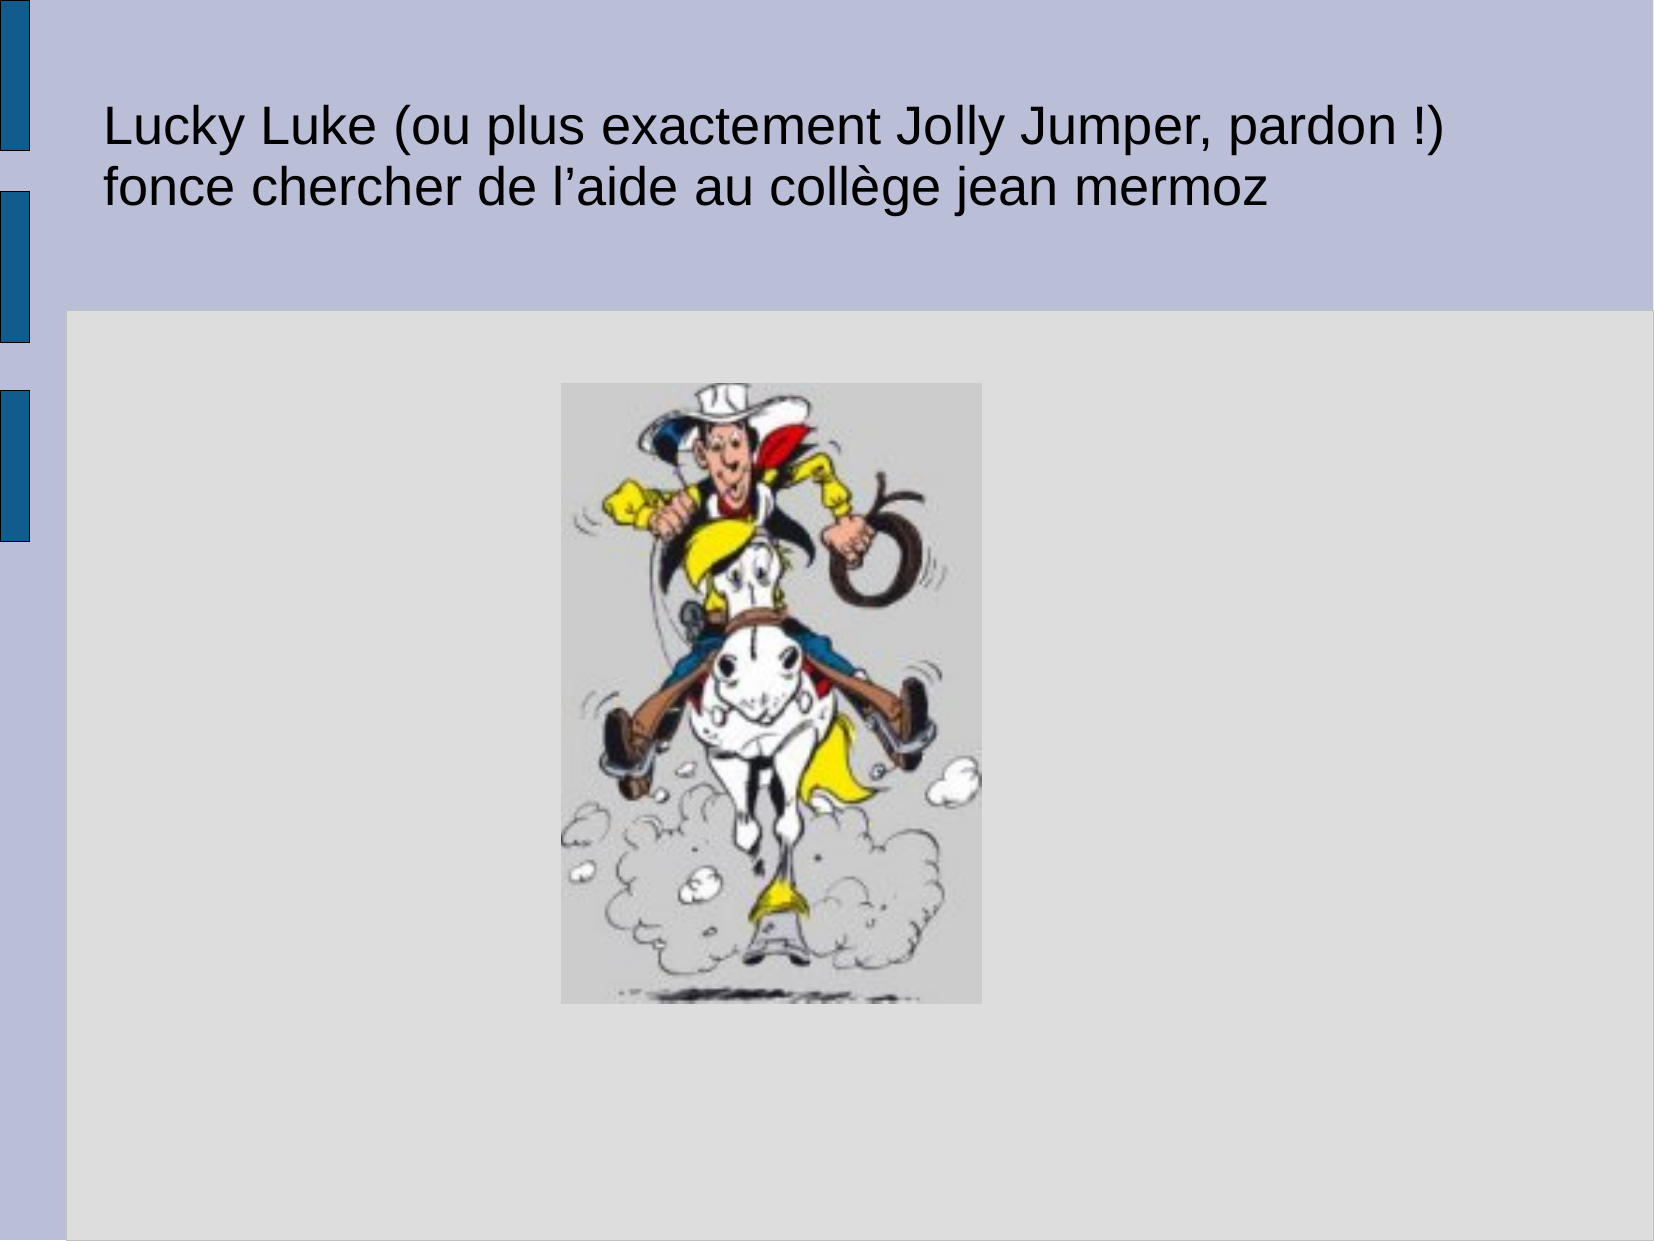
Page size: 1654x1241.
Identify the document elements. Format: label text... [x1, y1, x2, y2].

picture [561, 383, 982, 1004]
text_box Lucky Luke (ou plus exactement Jolly Jumper, pardon !) fonce chercher de l’aide au collège jean mermoz [88, 88, 1536, 225]
